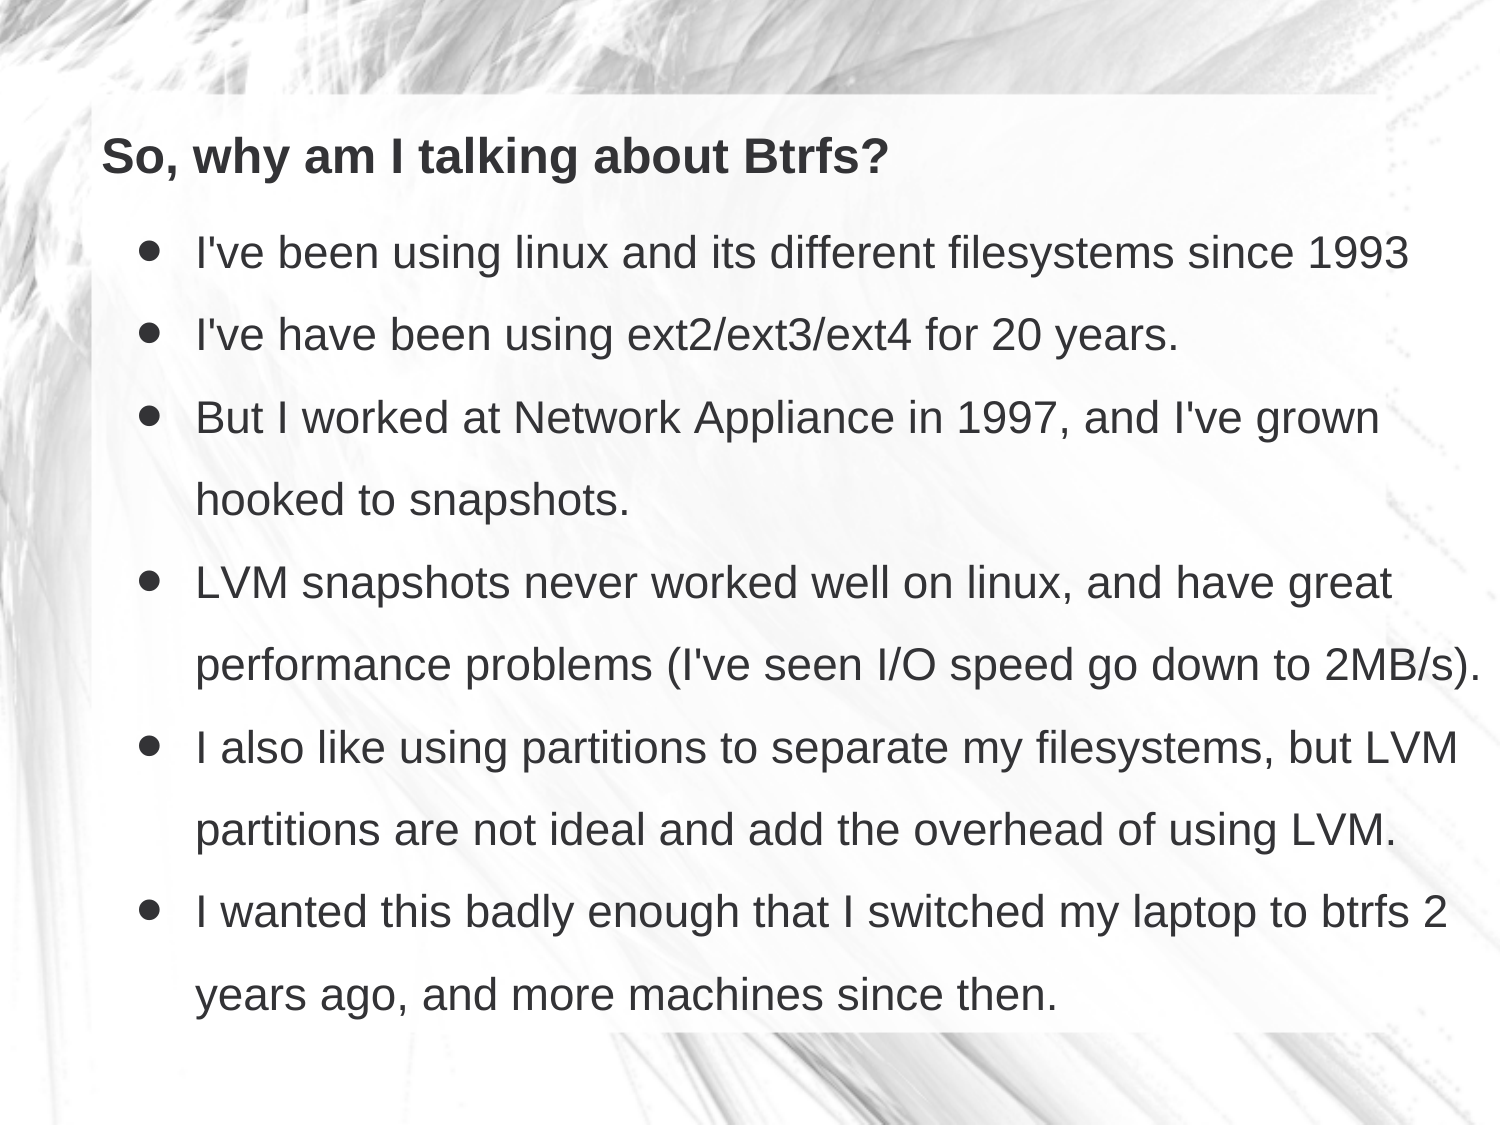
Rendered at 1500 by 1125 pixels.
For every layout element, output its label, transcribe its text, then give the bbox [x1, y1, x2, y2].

list I've been using linux and its different filesystems since 1993 I've have been using ext2/ext3/ext4 for 20 years. But I worked at Network Appliance in 1997, and I've grown hooked to snapshots. LVM snapshots never worked well on linux, and have great performance problems (I've seen I/O speed go down to 2MB/s). I also like using partitions to separate my filesystems, but LVM partitions are not ideal and add the overhead of using LVM. I wanted this badly enough that I switched my laptop to btrfs 2 years ago, and more machines since then. [105, 180, 1500, 1036]
picture [0, 0, 1500, 1125]
title So, why am I talking about Btrfs? [61, 108, 1412, 251]
